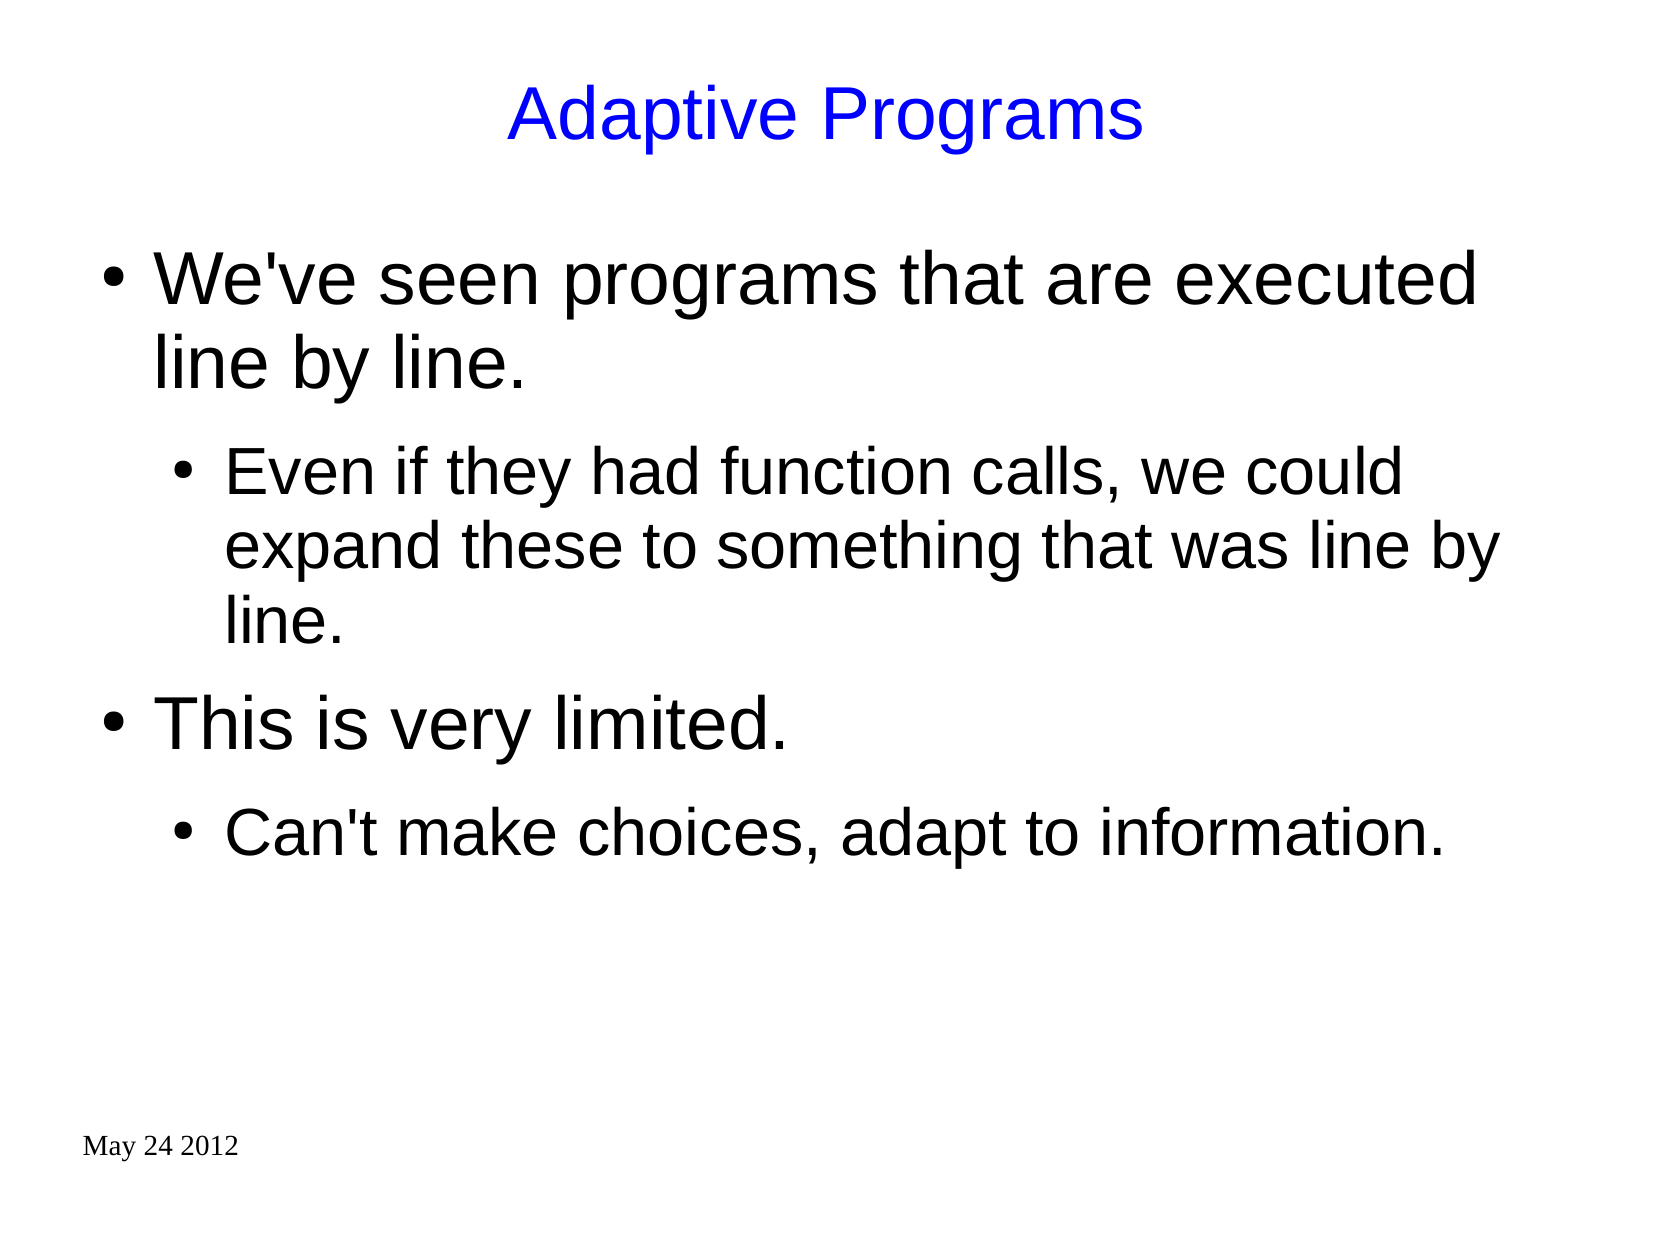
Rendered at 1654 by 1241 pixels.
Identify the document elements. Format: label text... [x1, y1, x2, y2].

title Adaptive Programs [82, 49, 1571, 178]
list We've seen programs that are executed line by line. Even if they had function calls, we could expand these to something that was line by line. This is very limited. Can't make choices, adapt to information. [82, 236, 1571, 1109]
